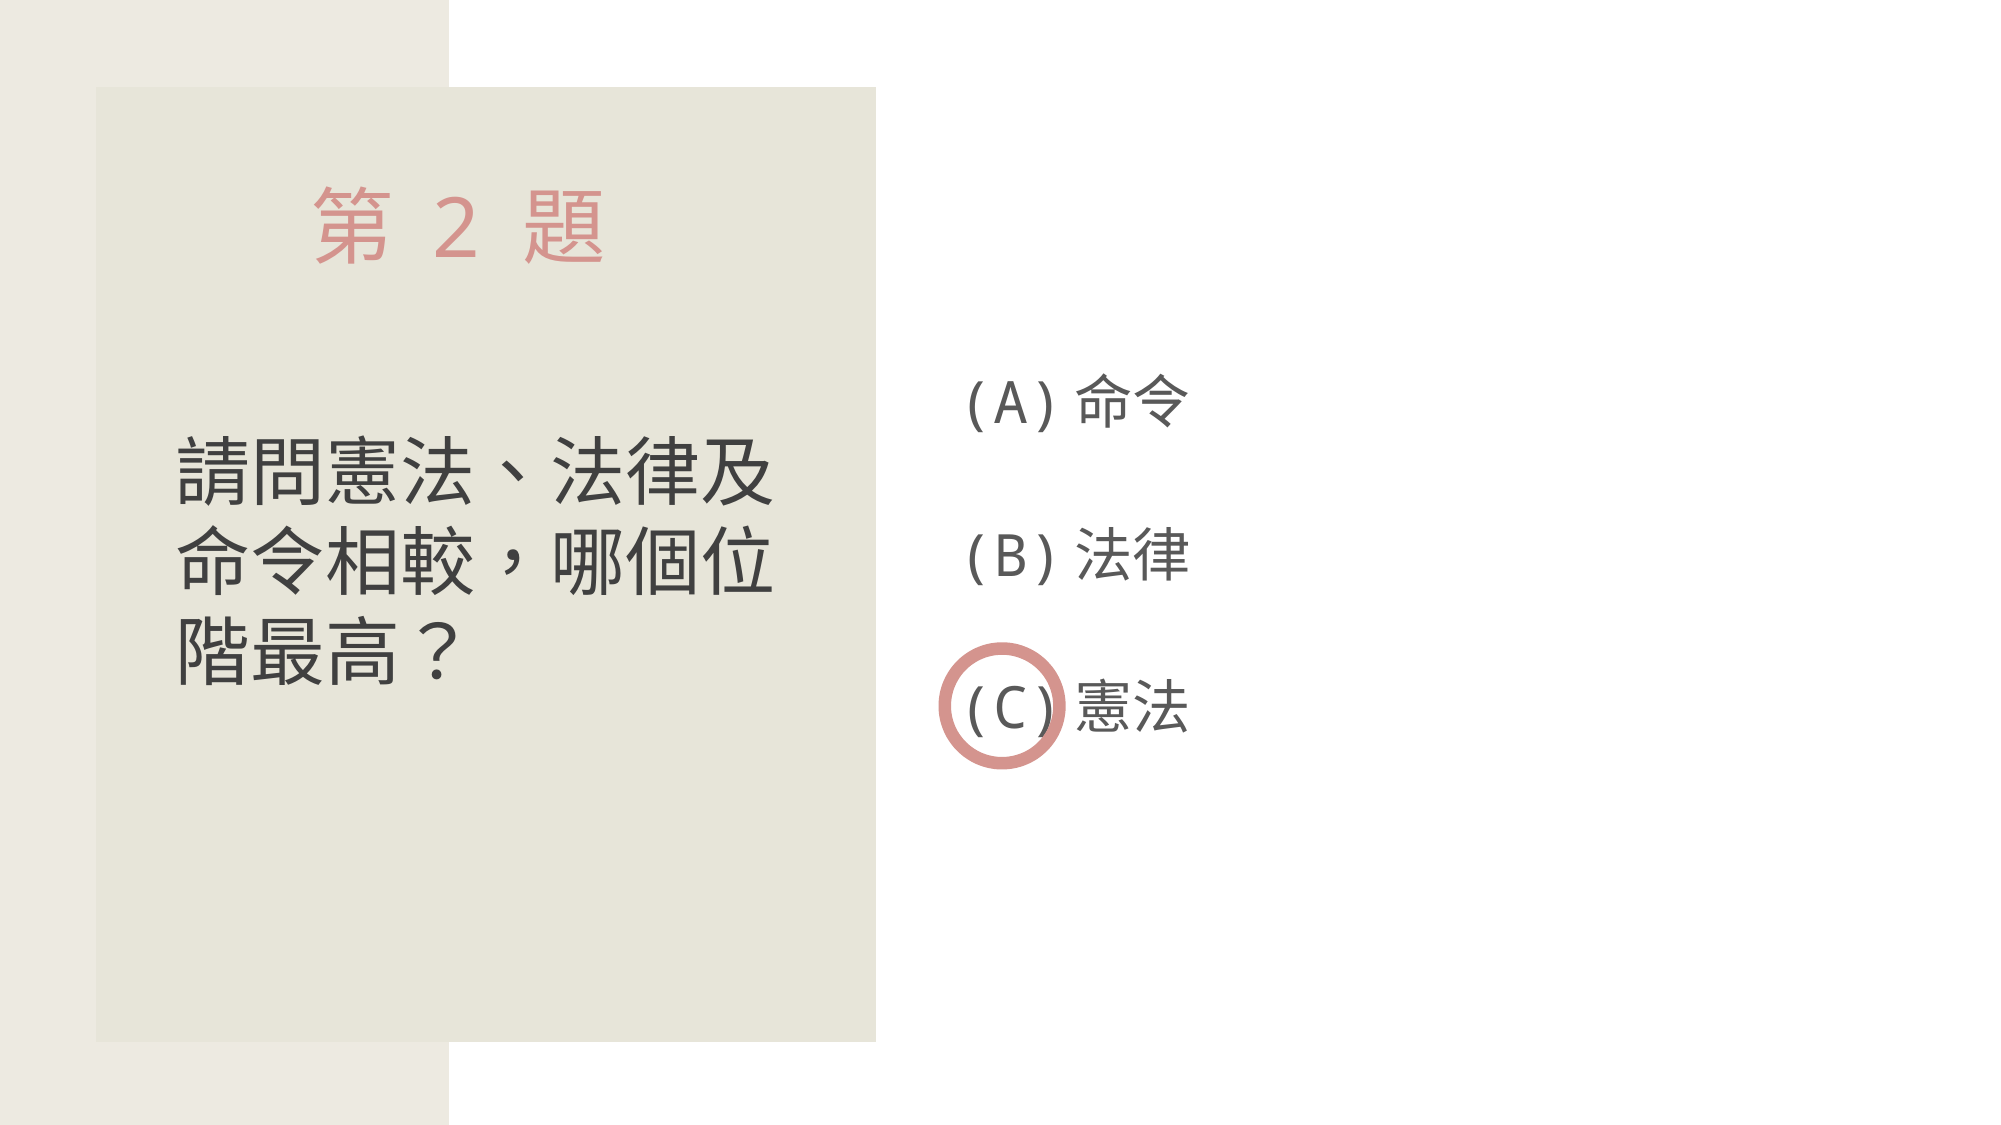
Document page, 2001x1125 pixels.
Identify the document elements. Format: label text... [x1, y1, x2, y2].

text_box 法律 [1059, 510, 1863, 597]
text_box 命令 [1059, 357, 1863, 444]
text_box (C) [943, 662, 955, 680]
text_box (A) [943, 357, 1059, 444]
text_box (C) [943, 732, 954, 749]
text_box 第 2 題 [251, 165, 665, 282]
text_box (B) [943, 510, 1059, 597]
text_box (C) [1050, 662, 1059, 675]
text_box (C) [952, 662, 1053, 749]
text_box (C) [1050, 737, 1059, 749]
text_box 請問憲法、法律及命令相較，哪個位階最高？ [160, 415, 804, 704]
text_box 憲法 [1059, 662, 1863, 749]
